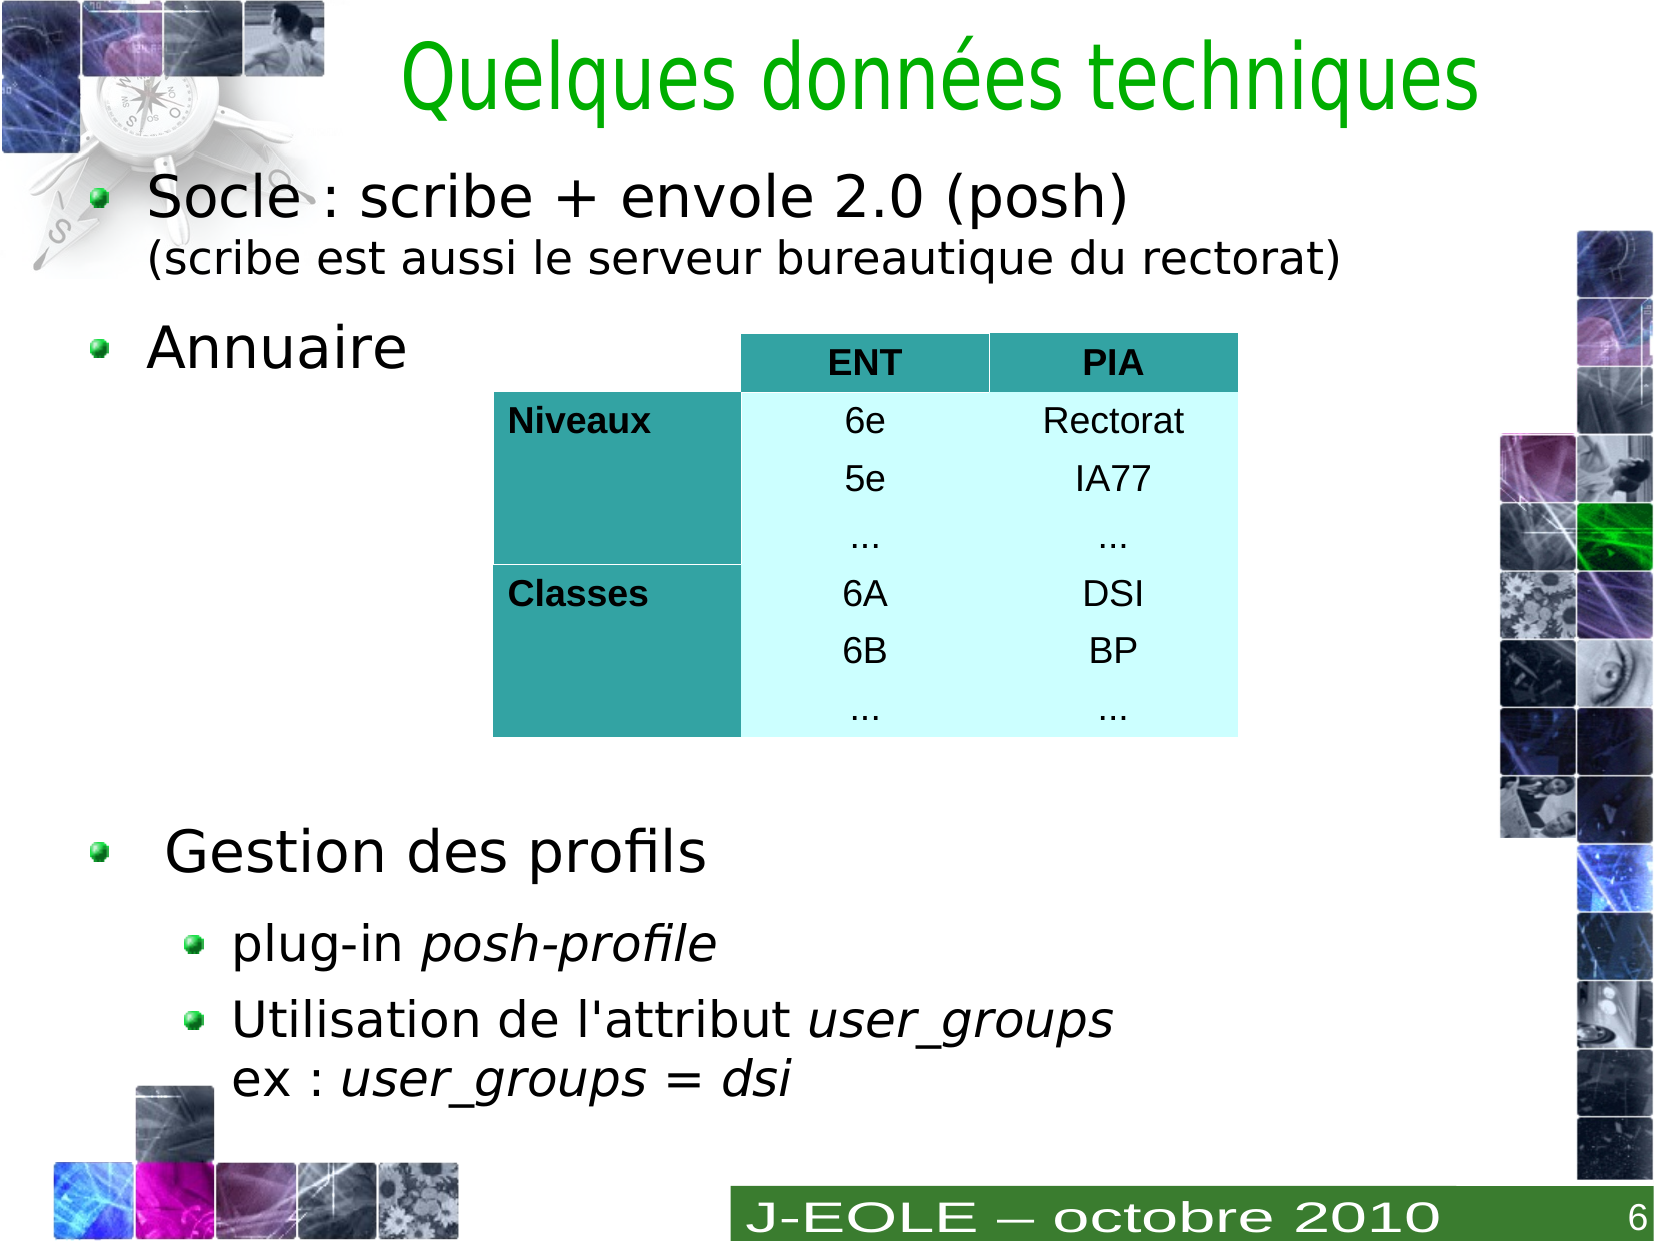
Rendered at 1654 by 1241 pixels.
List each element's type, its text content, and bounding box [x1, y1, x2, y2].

table_cell 6A [741, 564, 989, 622]
picture [0, 1067, 1216, 1241]
table_cell Niveaux [494, 392, 741, 564]
table_cell ... [989, 507, 1238, 564]
table_header [493, 333, 741, 392]
table_cell ... [742, 507, 989, 564]
picture [1515, 232, 1653, 1179]
table_cell 6B [741, 622, 989, 679]
table_cell Rectorat [989, 392, 1238, 449]
table_cell ... [989, 679, 1238, 737]
table_cell 6e [742, 393, 989, 449]
table_cell BP [989, 622, 1238, 679]
table_cell IA77 [989, 449, 1238, 507]
table_cell ... [741, 679, 989, 737]
table_cell DSI [989, 564, 1238, 622]
list Socle : scribe + envole 2.0 (posh) (scribe est aussi le serveur bureautique du rectorat) Annuaire Gestion des profils plug-in posh-profile Utilisation de l'attribut user_groups ex : user_groups = dsi [90, 163, 1515, 1162]
table_header ENT [741, 334, 989, 392]
title Quelques données techniques [400, 7, 1607, 148]
table_cell Classes [493, 565, 741, 737]
table_header PIA [990, 333, 1238, 392]
table_cell 5e [742, 449, 989, 507]
picture [2, 0, 635, 174]
